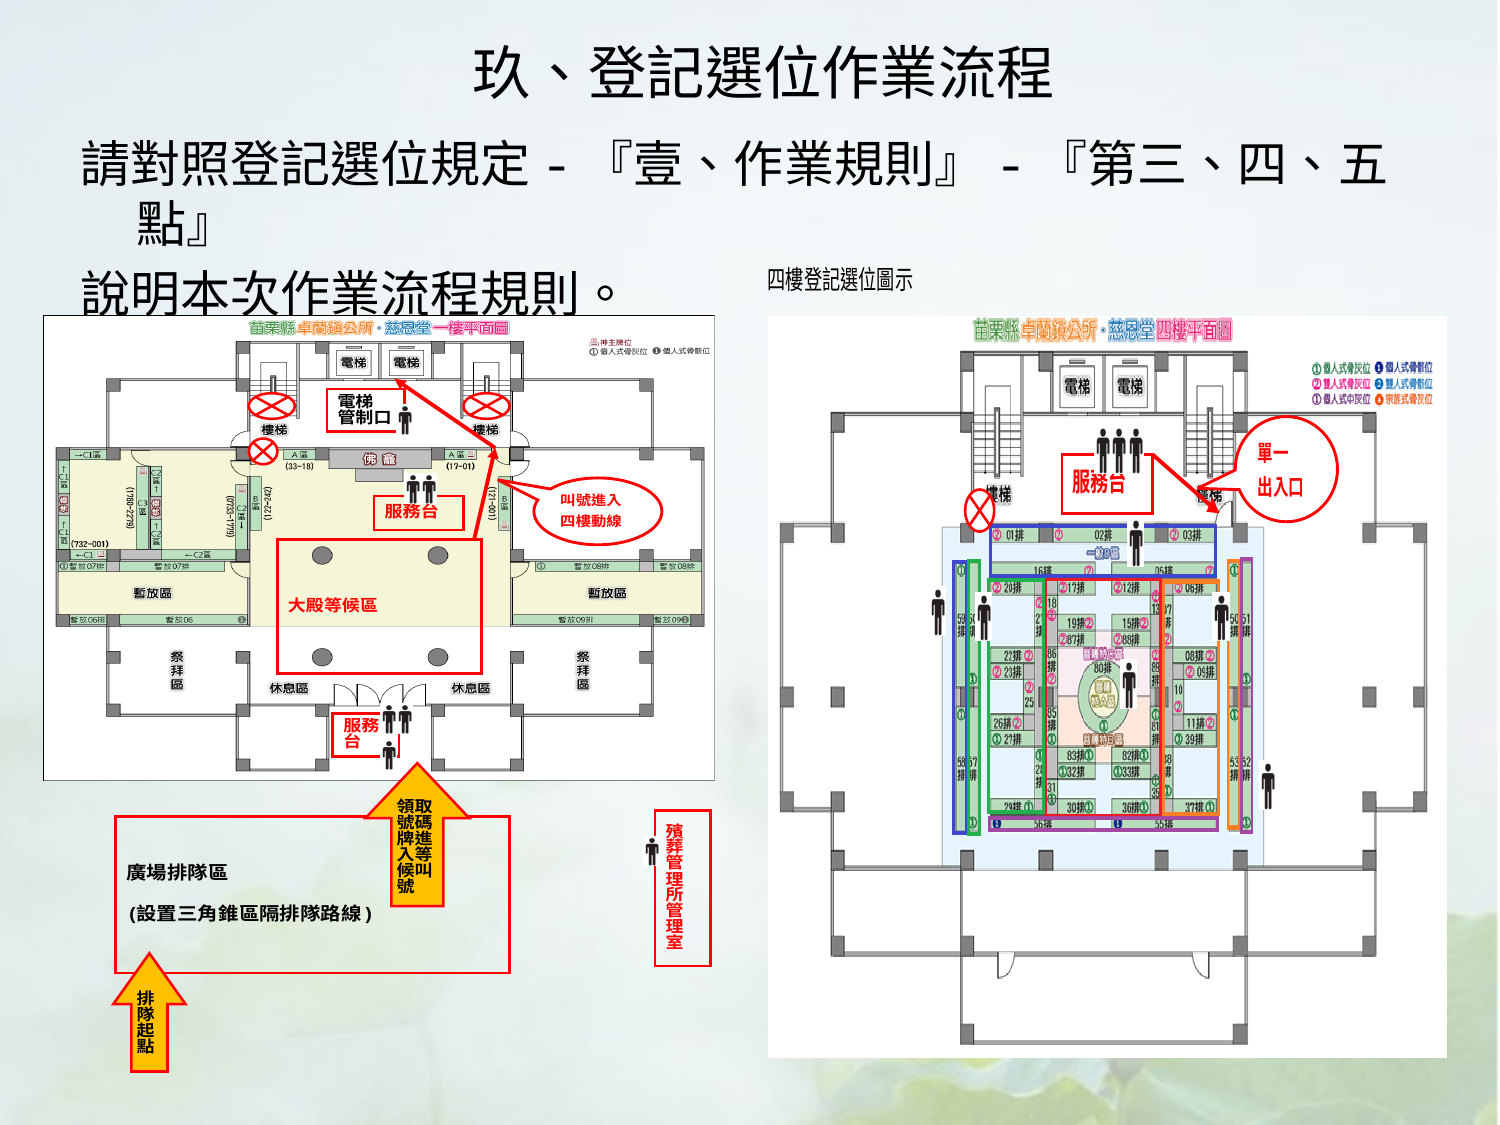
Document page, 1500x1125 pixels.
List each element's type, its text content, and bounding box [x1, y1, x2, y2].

title 玖、登記選位作業流程 [88, 19, 1439, 124]
text_box 請對照登記選位規定-『壹、作業規則』-『第三、四、五點』 說明本次作業流程規則。 [64, 125, 1471, 1059]
picture [41, 304, 715, 1073]
